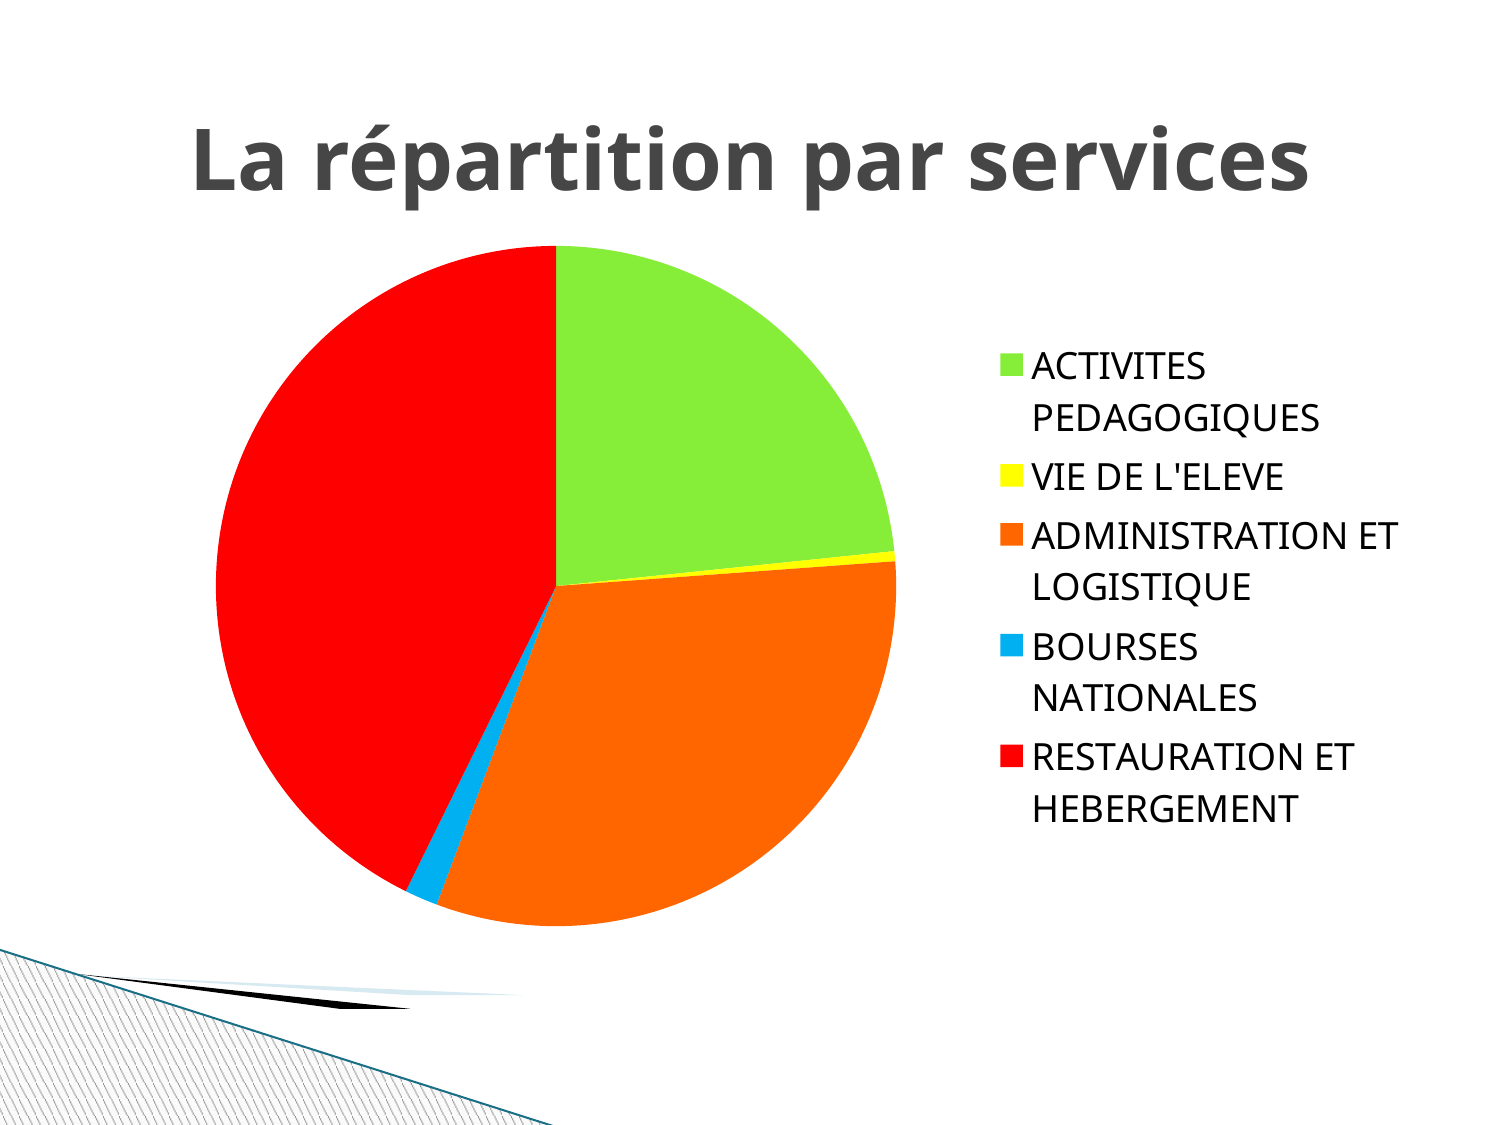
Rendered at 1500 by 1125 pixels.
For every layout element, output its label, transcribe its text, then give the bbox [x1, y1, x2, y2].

chart [123, 231, 1424, 941]
title La répartition par services [174, 62, 1425, 250]
picture [0, 952, 543, 1125]
